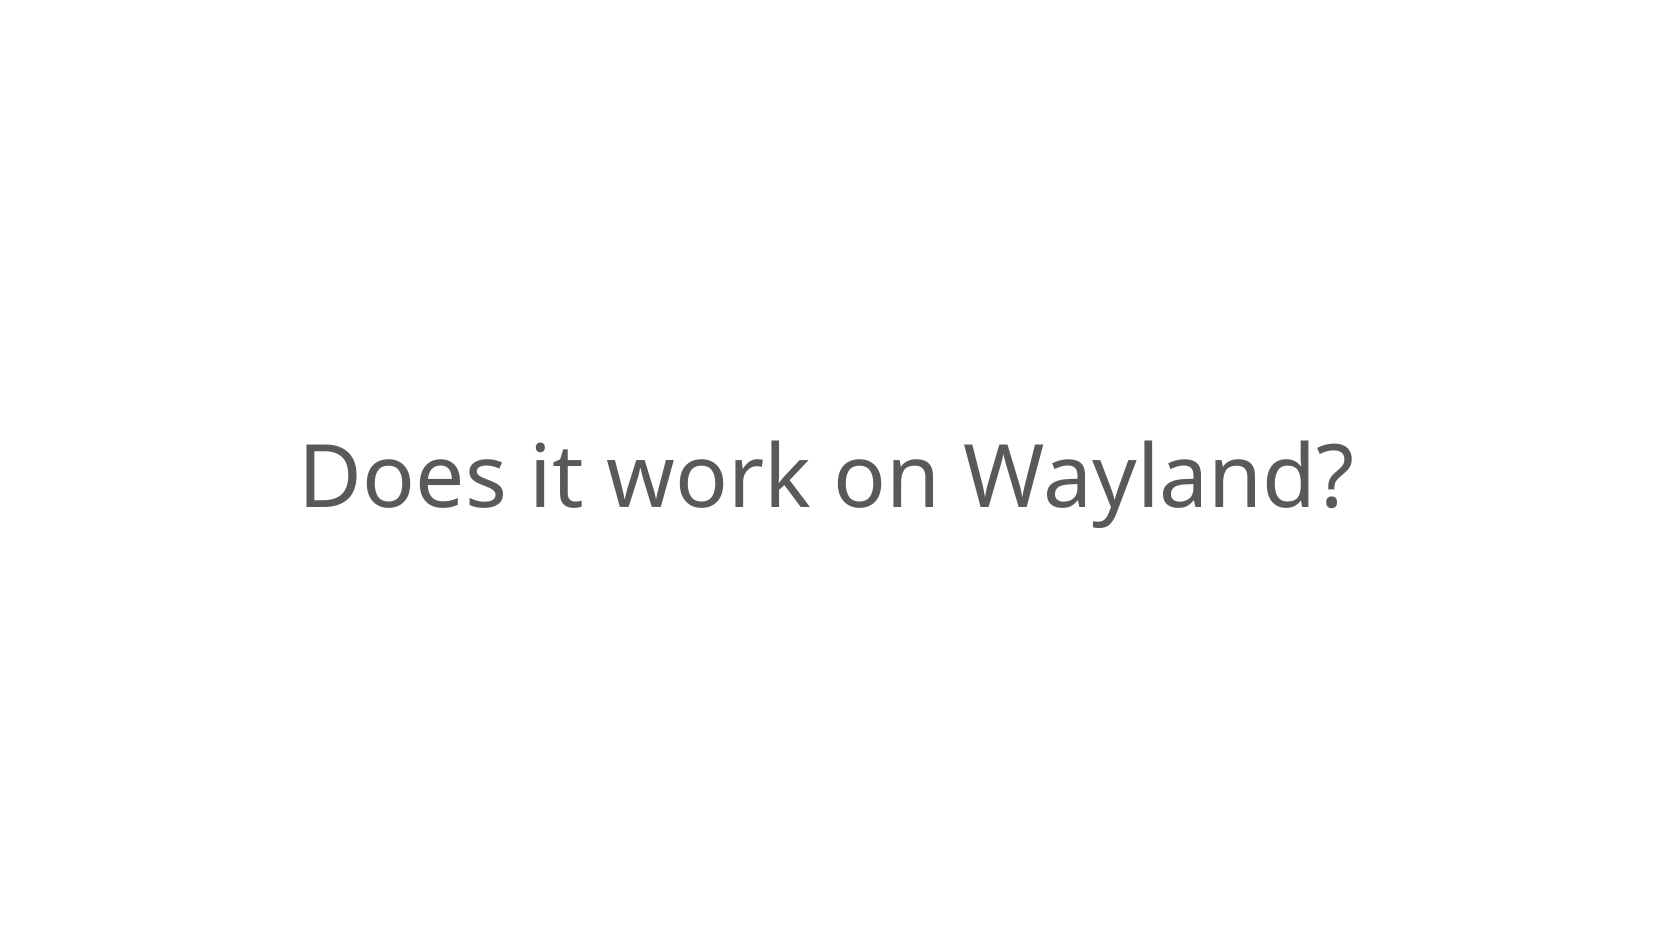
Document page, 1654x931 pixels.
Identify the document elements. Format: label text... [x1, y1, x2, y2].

subtitle Does it work on Wayland? [82, 105, 1571, 826]
